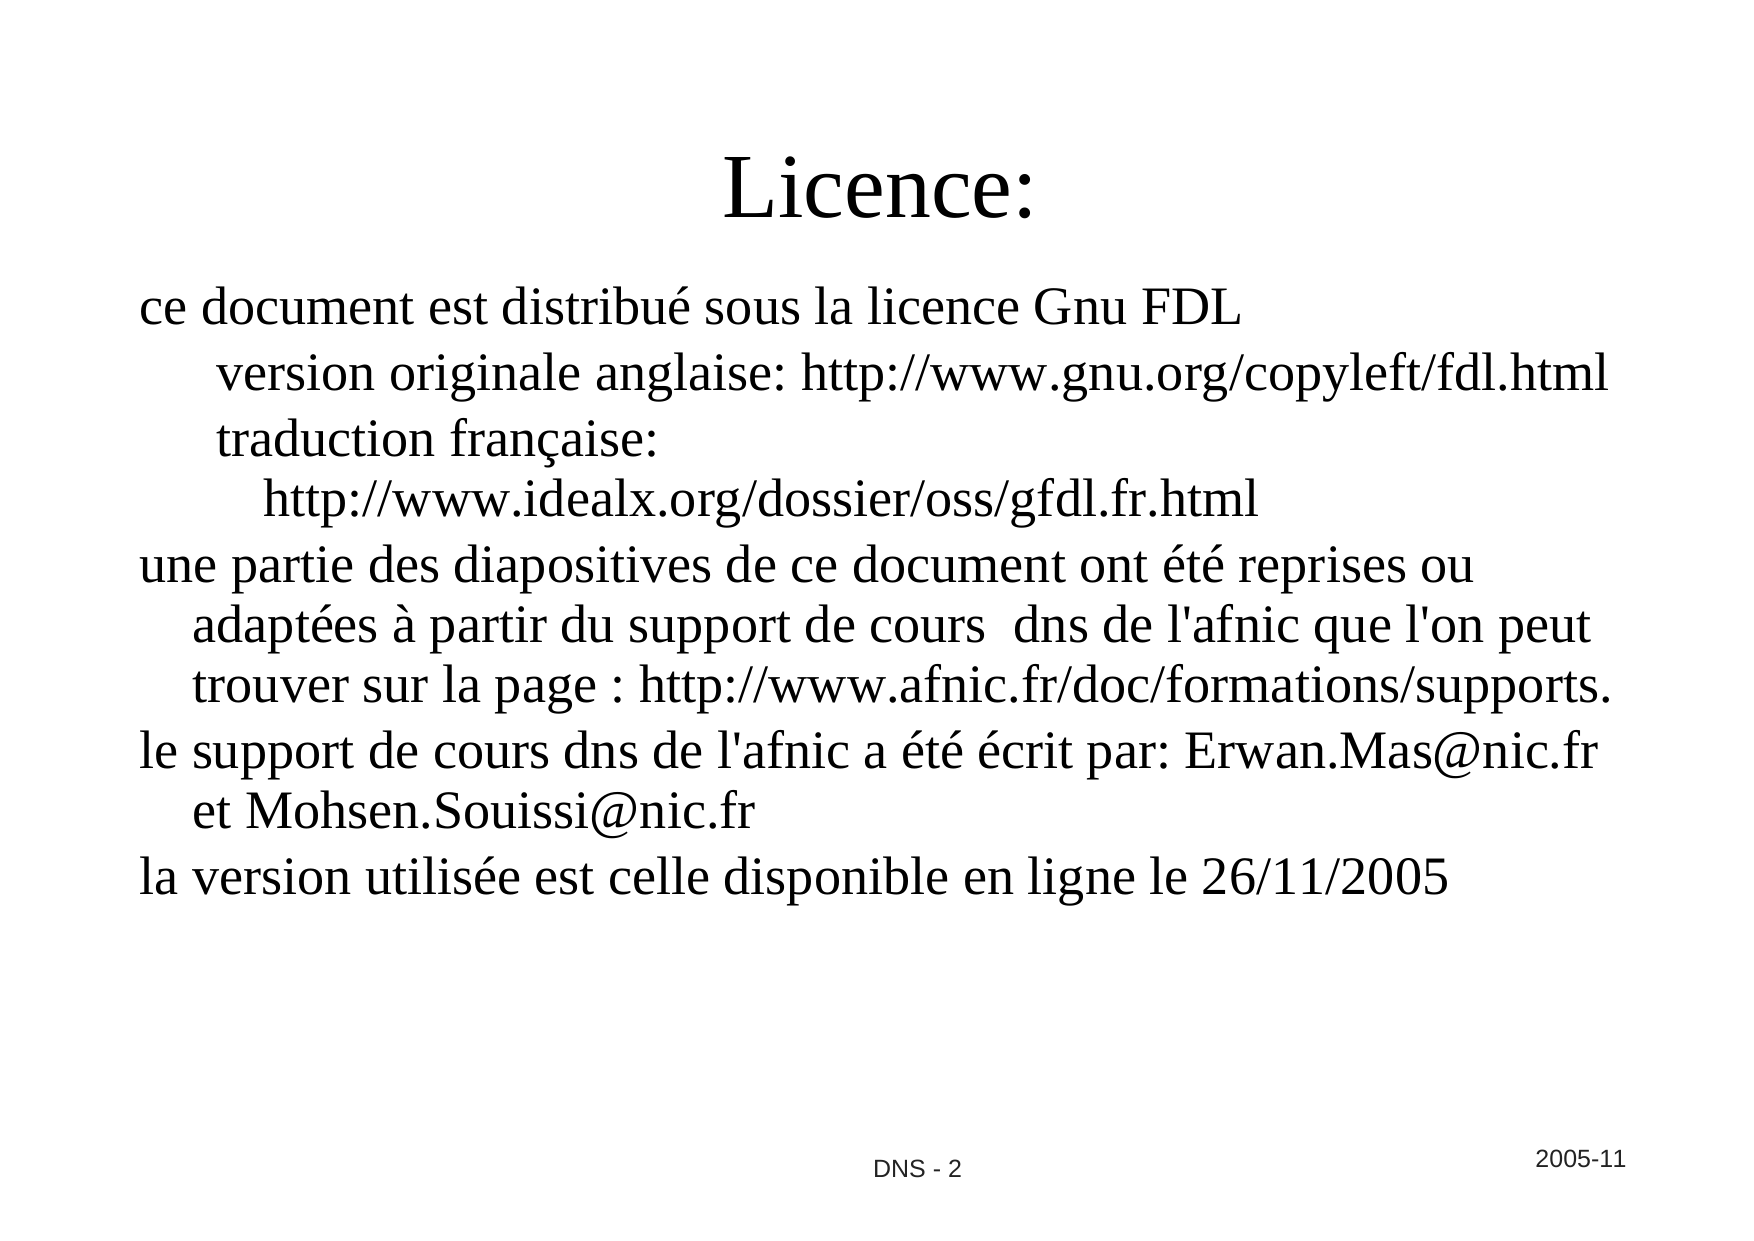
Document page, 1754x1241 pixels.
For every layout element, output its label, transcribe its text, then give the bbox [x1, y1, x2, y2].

title Licence: [121, 72, 1640, 301]
list ce document est distribué sous la licence Gnu FDL version originale anglaise: http://www.gnu.org/copyleft/fdl.html traduction française: http://www.idealx.org/dossier/oss/gfdl.fr.html une partie des diapositives de ce document ont été reprises ou adaptées à partir du support de cours dns de l'afnic que l'on peut trouver sur la page : http://www.afnic.fr/doc/formations/supports. le support de cours dns de l'afnic a été écrit par: Erwan.Mas@nic.fr et Mohsen.Souissi@nic.fr la version utilisée est celle disponible en ligne le 26/11/2005 [121, 276, 1639, 1103]
